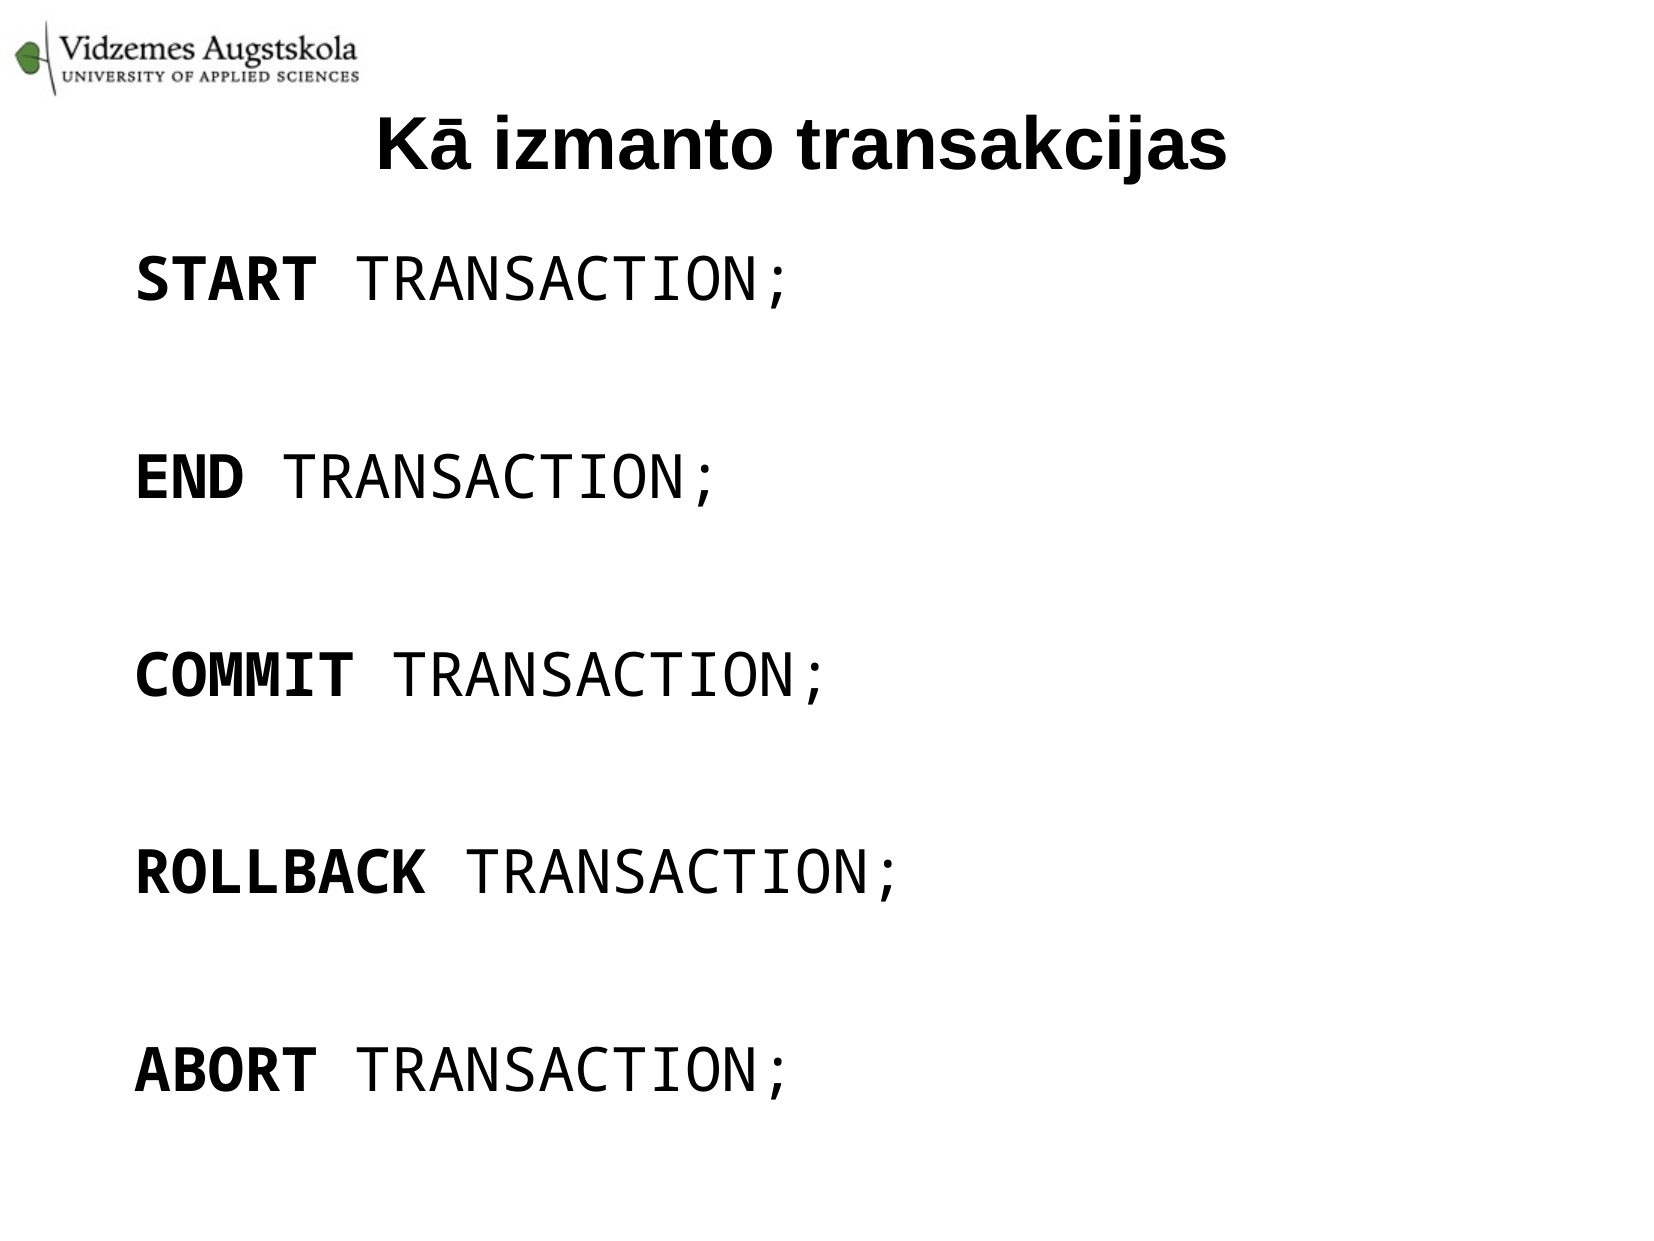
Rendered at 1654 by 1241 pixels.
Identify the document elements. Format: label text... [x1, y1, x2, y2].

list START TRANSACTION; END TRANSACTION; COMMIT TRANSACTION; ROLLBACK TRANSACTION; ABORT TRANSACTION; [82, 236, 1569, 1107]
picture [5, 2, 368, 113]
title Kā izmanto transakcijas [94, 103, 1512, 188]
